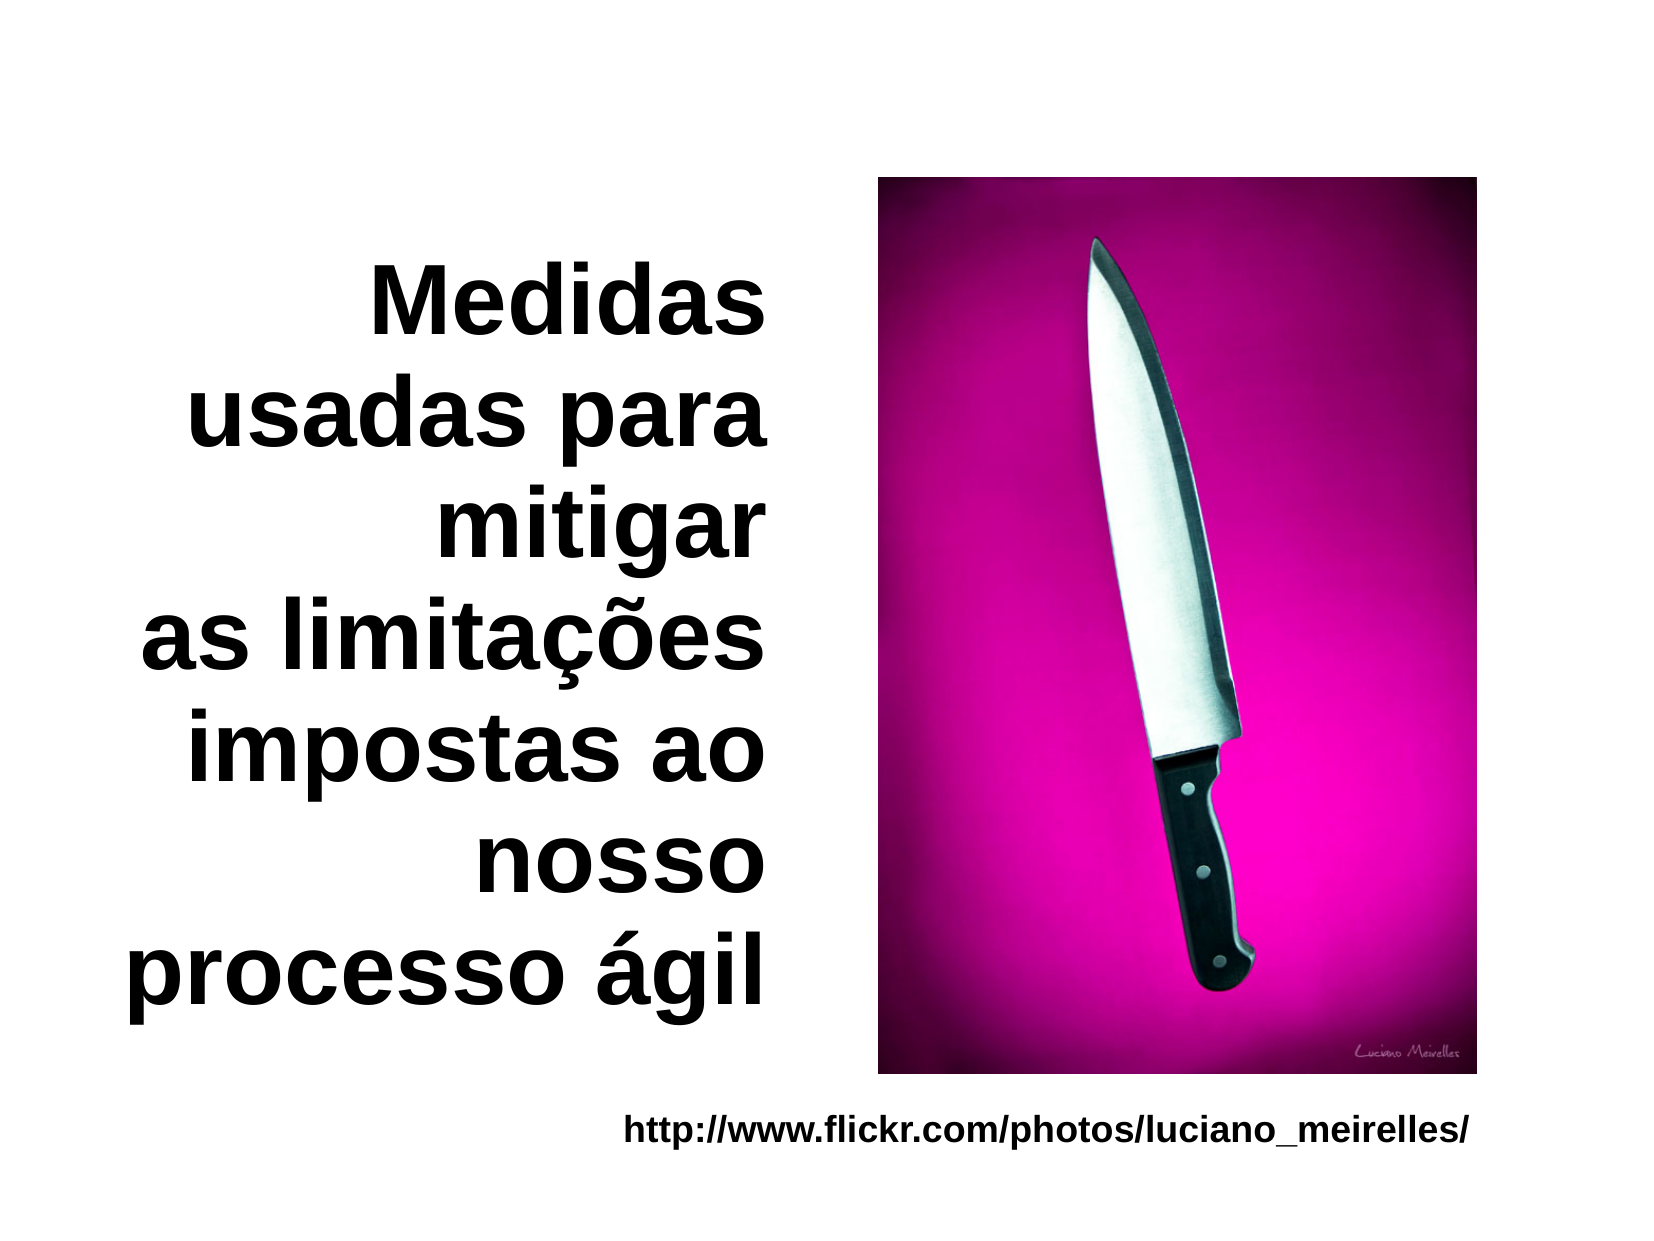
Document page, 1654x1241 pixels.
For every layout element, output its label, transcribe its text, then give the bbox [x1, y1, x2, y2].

picture [878, 177, 1477, 1074]
text_box http://www.flickr.com/photos/luciano_meirelles/ [608, 1100, 1495, 1158]
title Medidas usadas para mitigar as limitações impostas ao nosso processo ágil [82, 88, 768, 1182]
